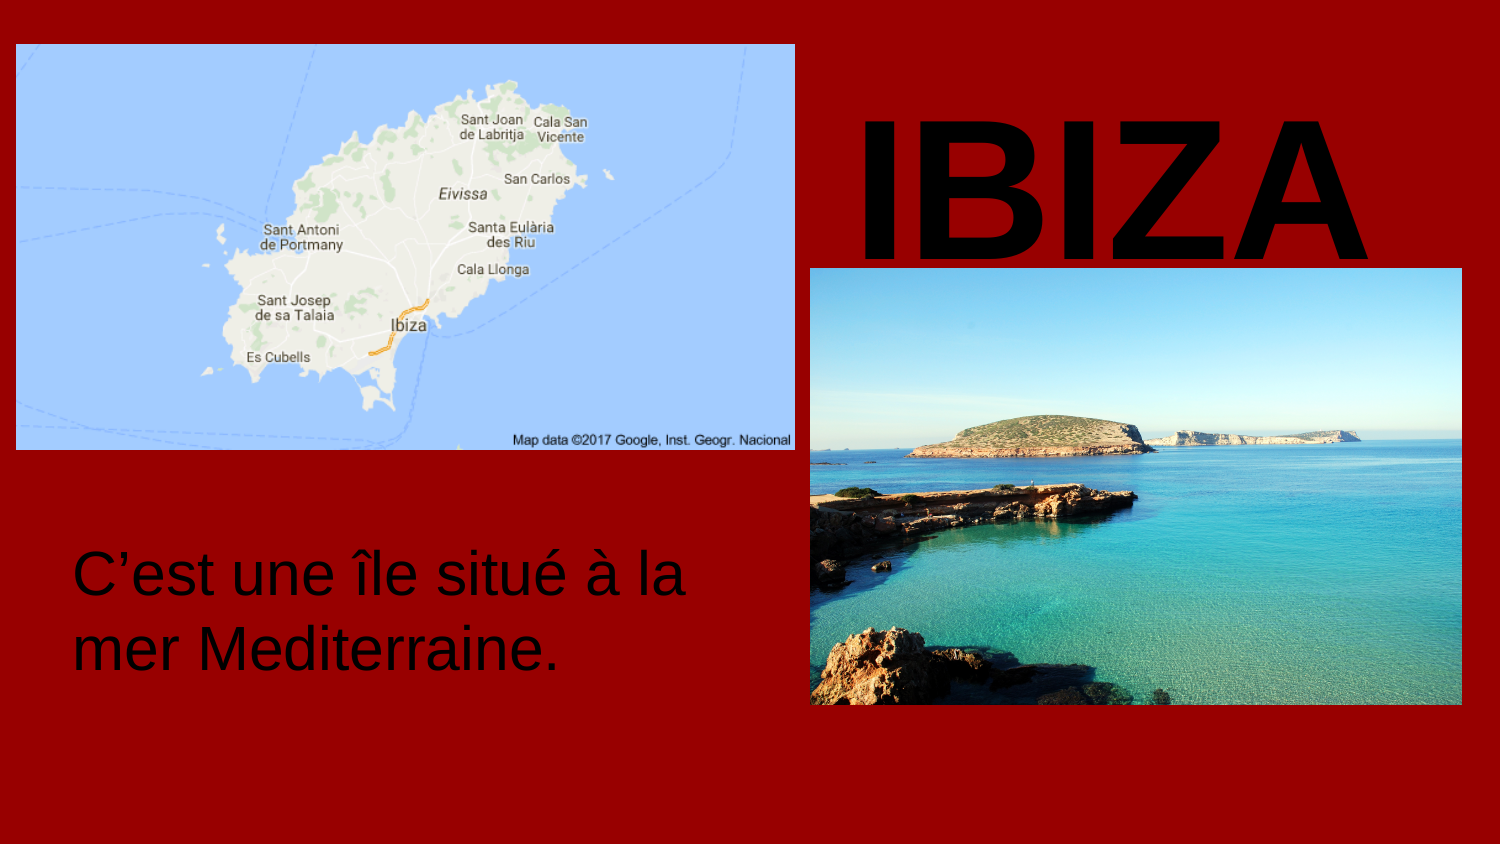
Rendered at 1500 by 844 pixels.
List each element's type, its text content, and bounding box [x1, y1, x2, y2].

text_box IBIZA [836, 44, 1436, 268]
picture [810, 268, 1462, 705]
picture [16, 44, 795, 450]
text_box C’est une île situé à la mer Mediterraine. [57, 518, 709, 755]
